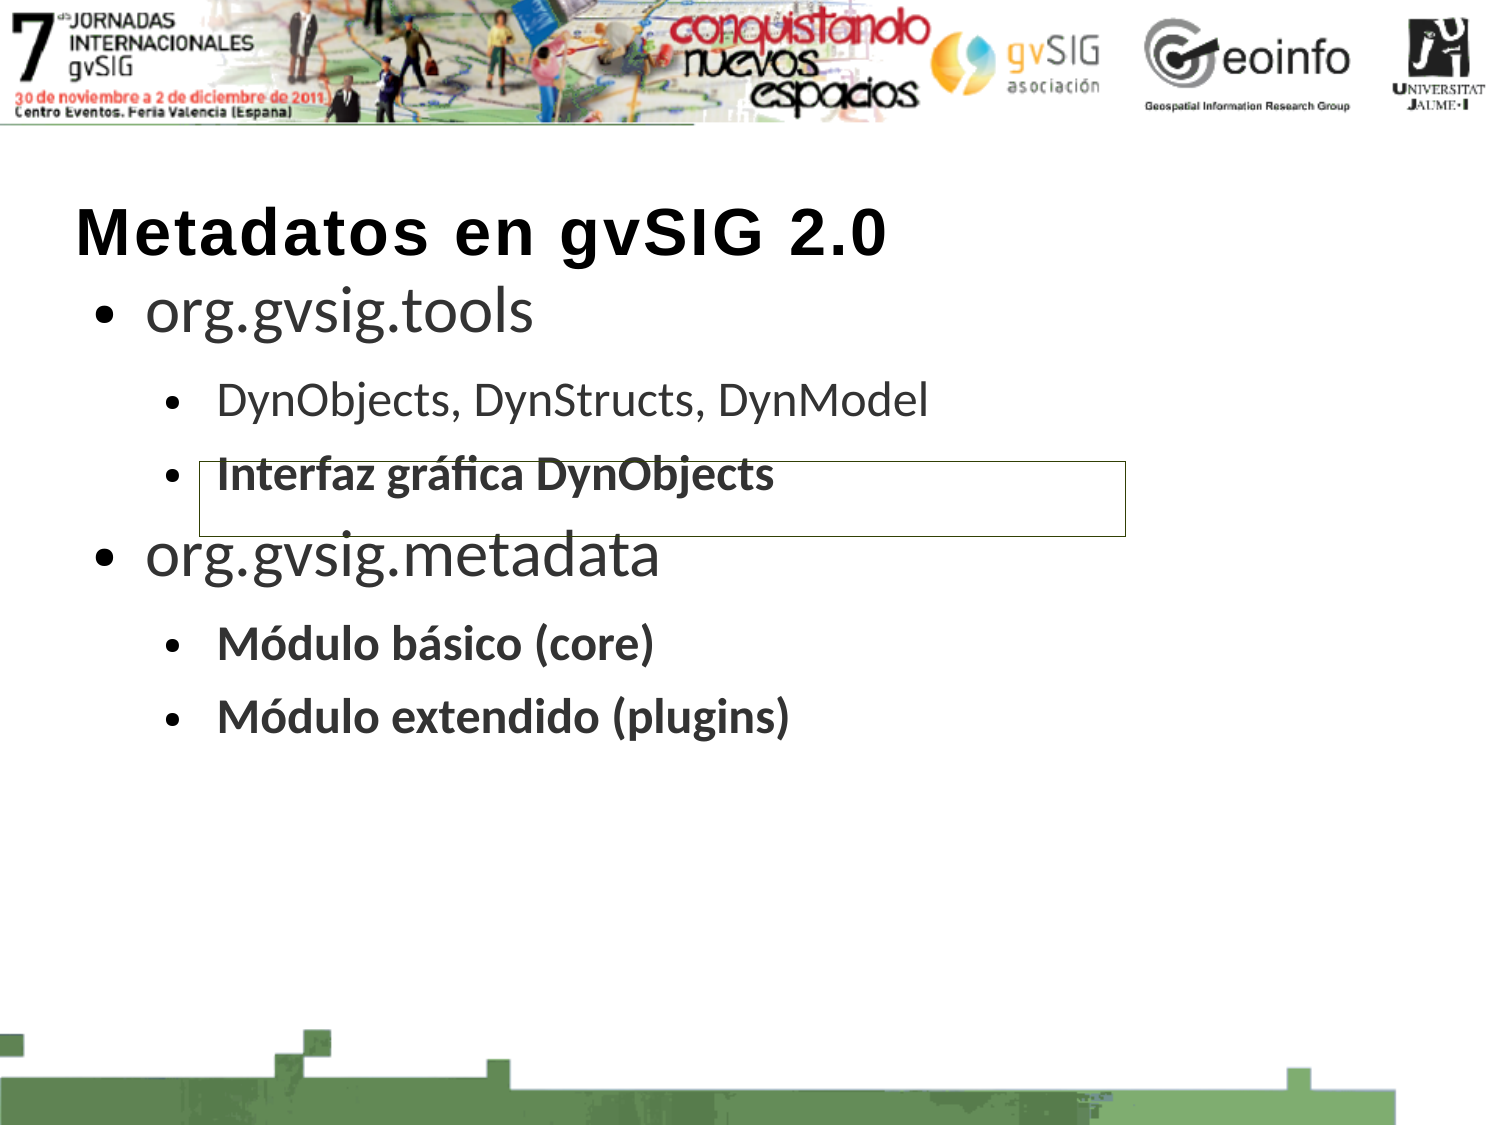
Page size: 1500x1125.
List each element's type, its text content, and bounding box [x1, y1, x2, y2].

picture [0, 0, 1500, 1125]
text_box Metadatos en gvSIG 2.0 [60, 187, 1313, 278]
list org.gvsig.tools DynObjects, DynStructs, DynModel Interfaz gráfica DynObjects org.gvsig.metadata Módulo básico (core) Módulo extendido (plugins) [75, 282, 1351, 857]
